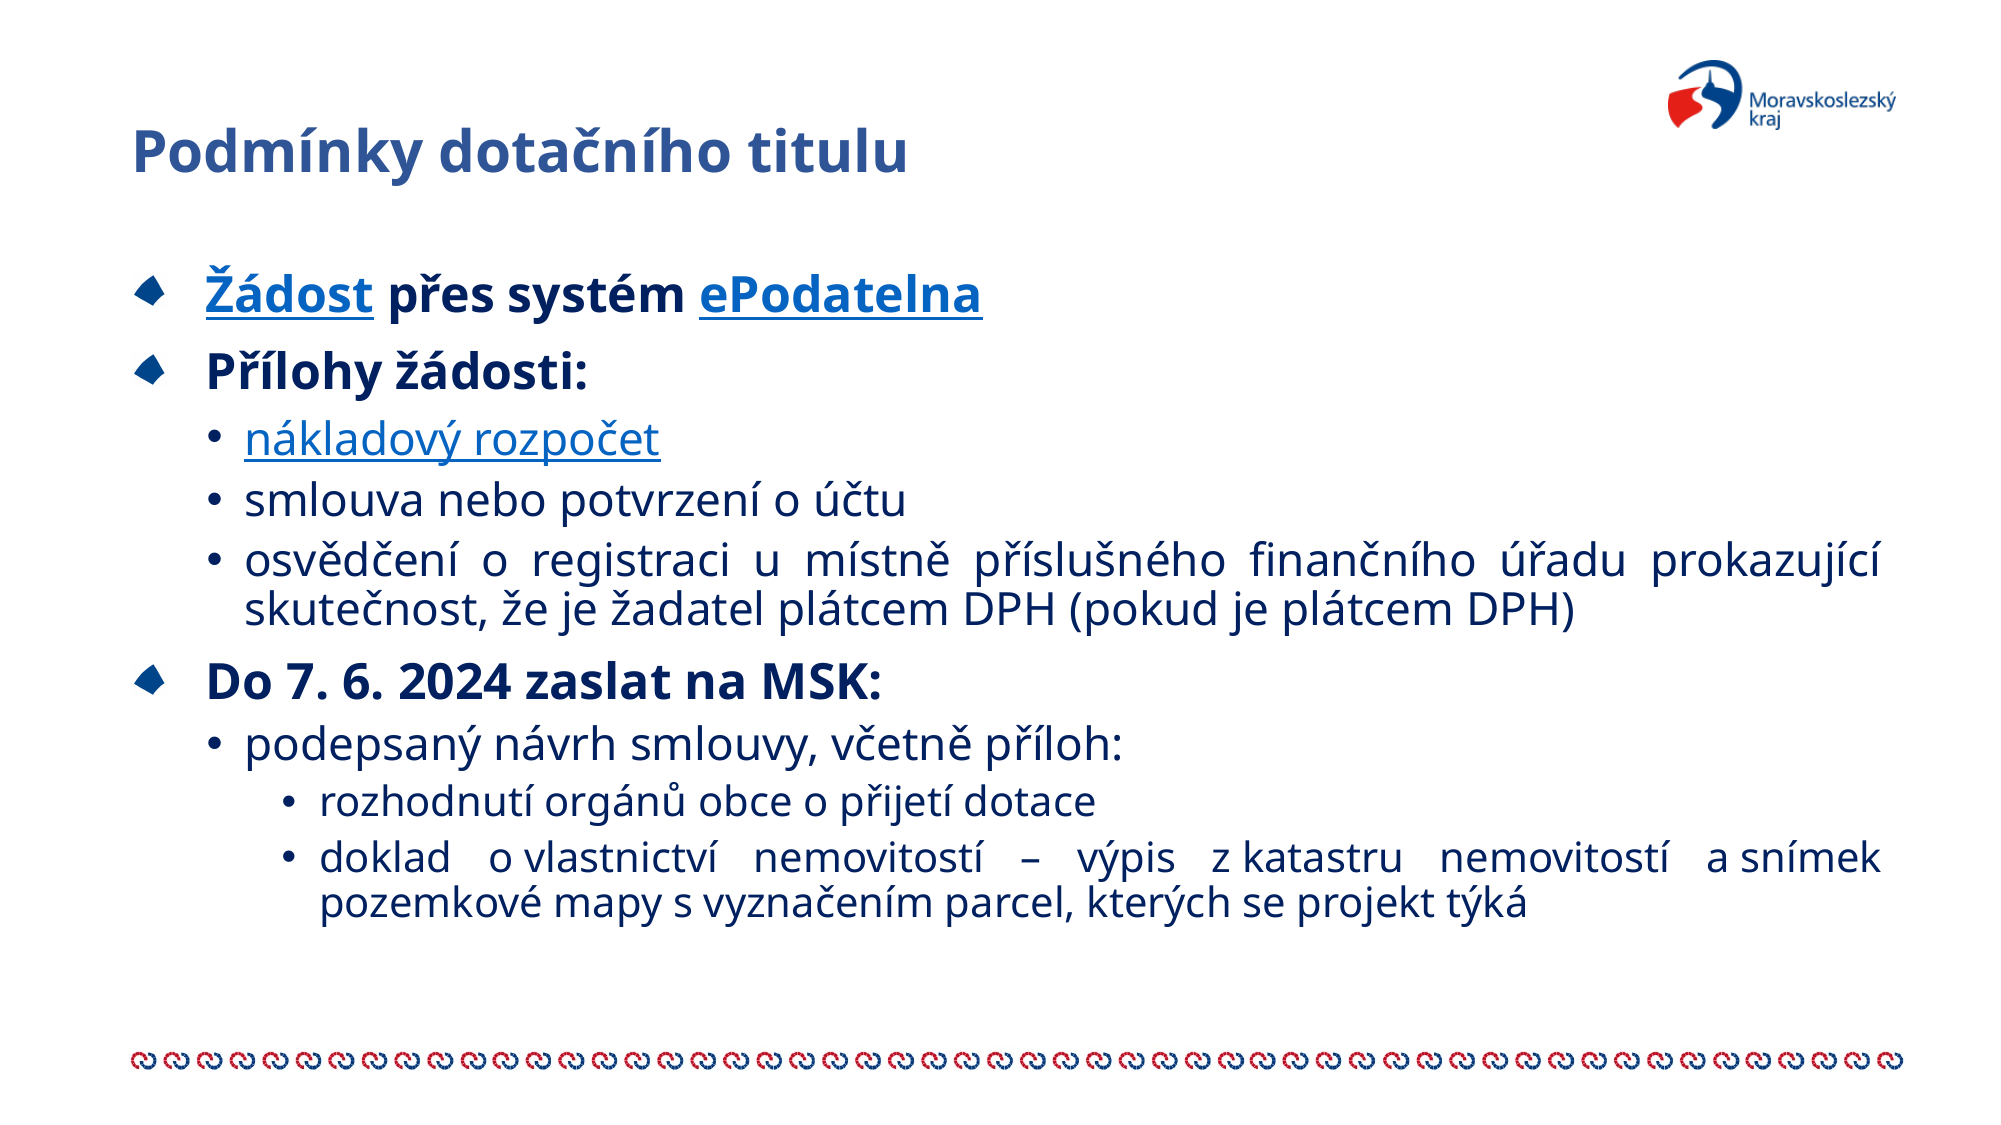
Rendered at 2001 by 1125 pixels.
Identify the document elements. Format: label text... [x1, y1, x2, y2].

picture [131, 273, 168, 309]
picture [63, 1032, 1985, 1087]
text_box Podmínky dotačního titulu [116, 107, 1938, 192]
picture [131, 662, 168, 698]
picture [1668, 60, 1896, 107]
text_box Žádost přes systém ePodatelna Přílohy žádosti: nákladový rozpočet smlouva nebo potvrzení o účtu osvědčení o registraci u místně příslušného finančního úřadu prokazující skutečnost, že je žadatel plátcem DPH (pokud je plátcem DPH) Do 7. 6. 2024 zaslat na MSK: podepsaný návrh smlouvy, včetně příloh: rozhodnutí orgánů obce o přijetí dotace doklad o vlastnictví nemovitostí – výpis z katastru nemovitostí a snímek pozemkové mapy s vyznačením parcel, kterých se projekt týká [116, 256, 1898, 1052]
picture [131, 352, 168, 388]
